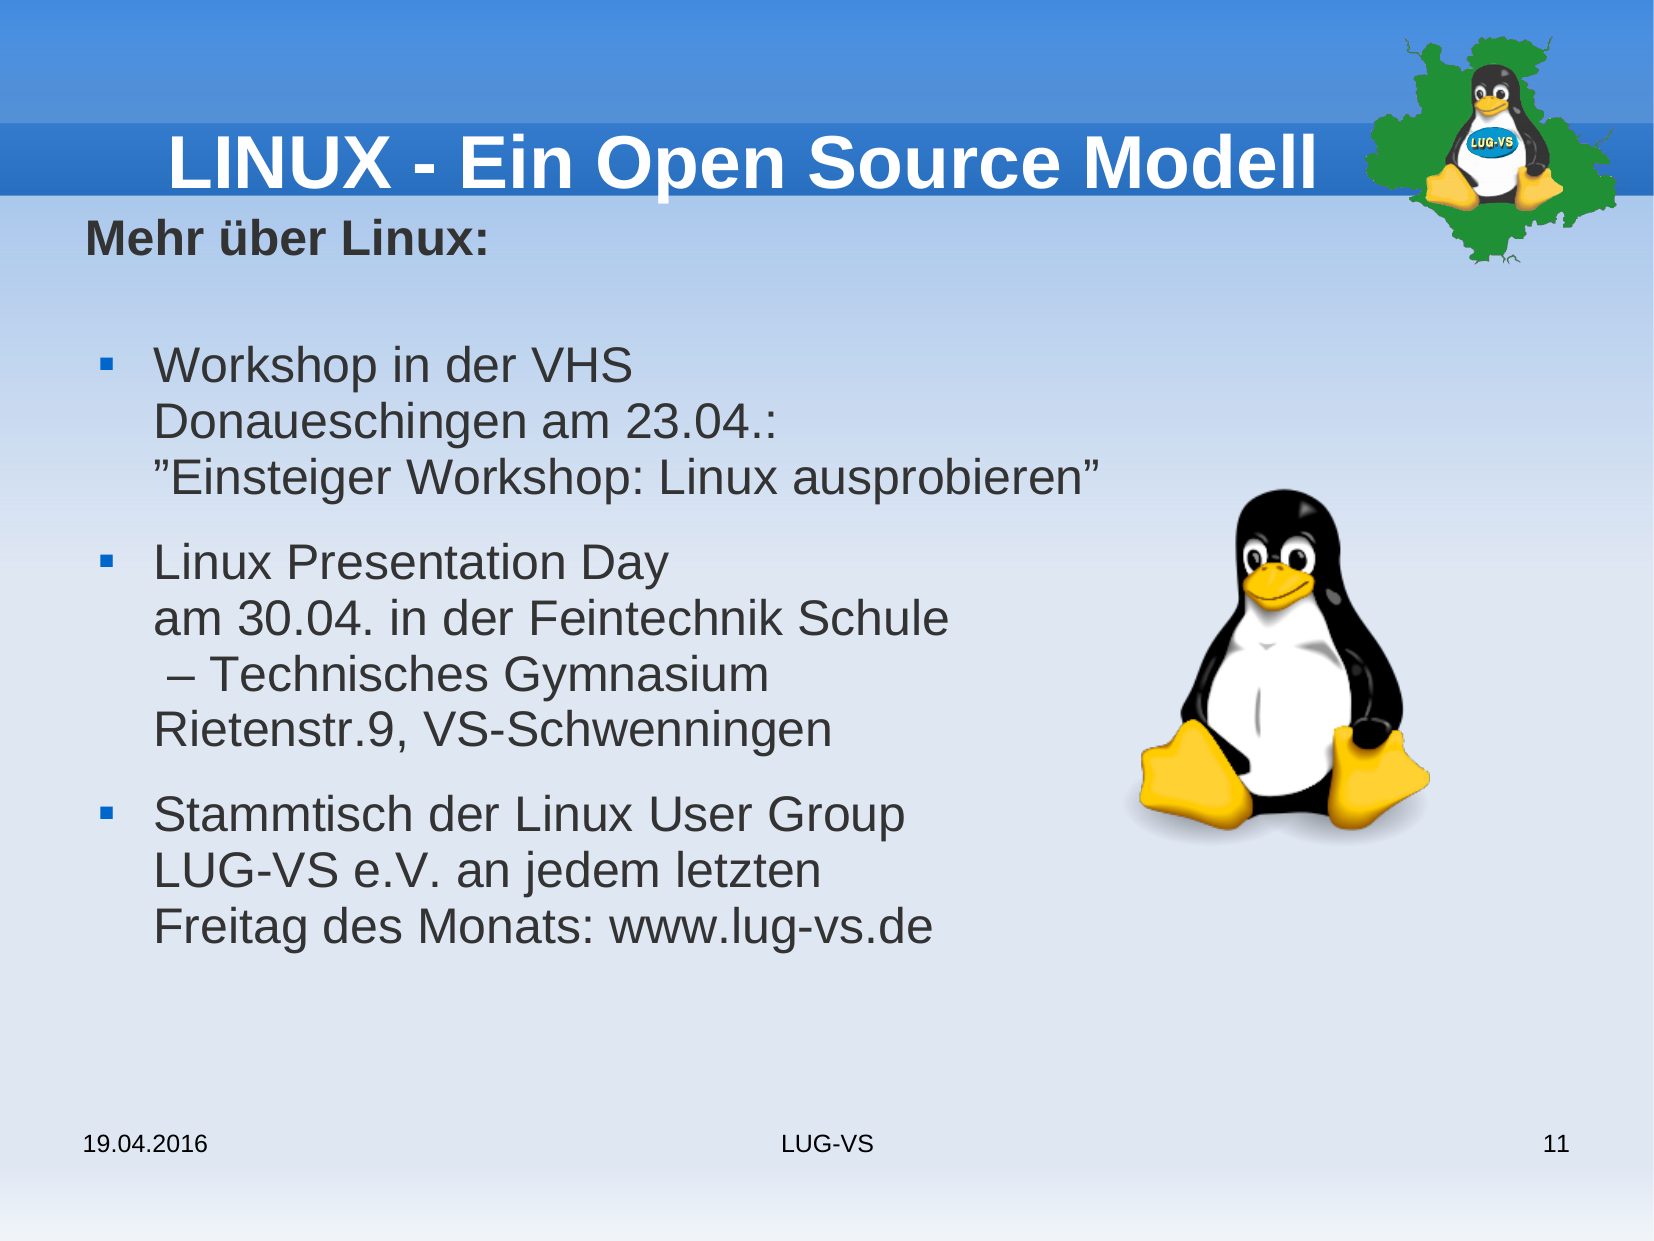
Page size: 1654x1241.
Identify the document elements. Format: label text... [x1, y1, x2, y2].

title LINUX - Ein Open Source Modell [0, 59, 1489, 267]
text_box Mehr über Linux: [14, 209, 981, 267]
picture [0, 0, 1654, 1241]
list Workshop in der VHS Donaueschingen am 23.04.: ”Einsteiger Workshop: Linux ausprobieren” Linux Presentation Day am 30.04. in der Feintechnik Schule – Technisches Gymnasium Rietenstr.9, VS-Schwenningen Stammtisch der Linux User Group LUG-VS e.V. an jedem letzten Freitag des Monats: www.lug-vs.de [82, 337, 1571, 1109]
